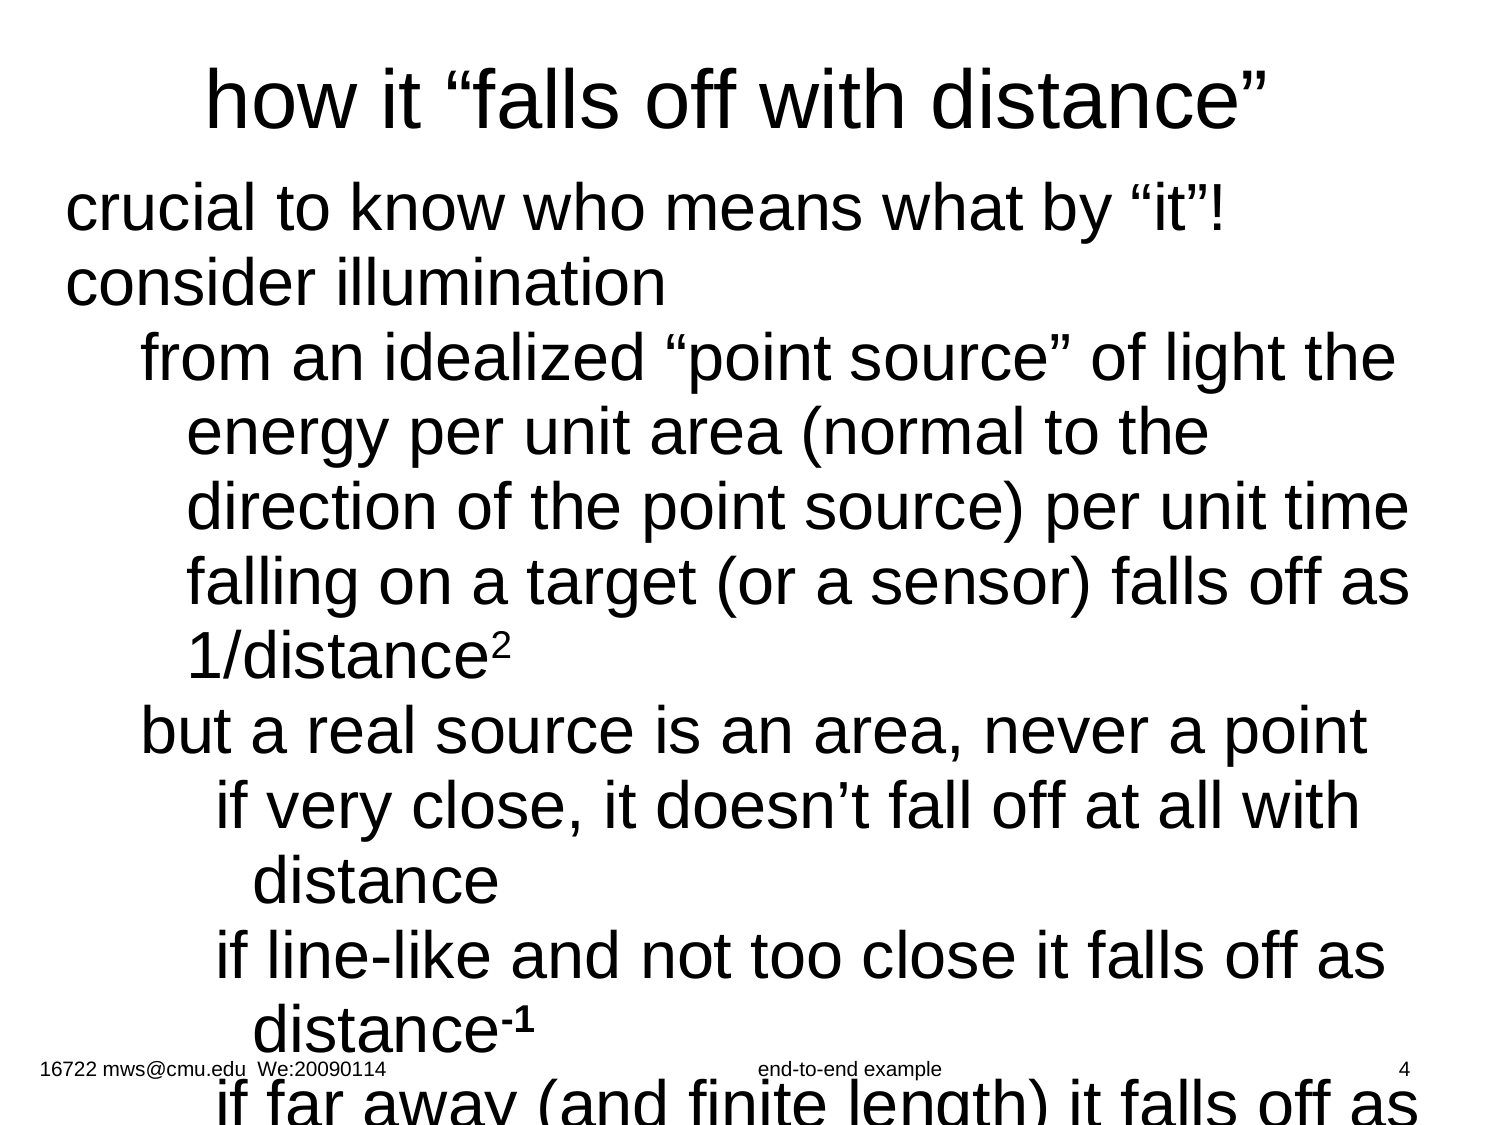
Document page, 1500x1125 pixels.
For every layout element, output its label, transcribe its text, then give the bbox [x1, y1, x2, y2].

list crucial to know who means what by “it”! consider illumination from an idealized “point source” of light the energy per unit area (normal to the direction of the point source) per unit time falling on a target (or a sensor) falls off as 1/distance2 but a real source is an area, never a point if very close, it doesn’t fall off at all with distance if line-like and not too close it falls off as distance-1 if far away (and finite length) it falls off as distance-2 also: must consider projected areas! and distinguish “attenuation” and “dilution”! [50, 162, 1450, 1125]
title how it “falls off with distance” [99, 37, 1375, 162]
